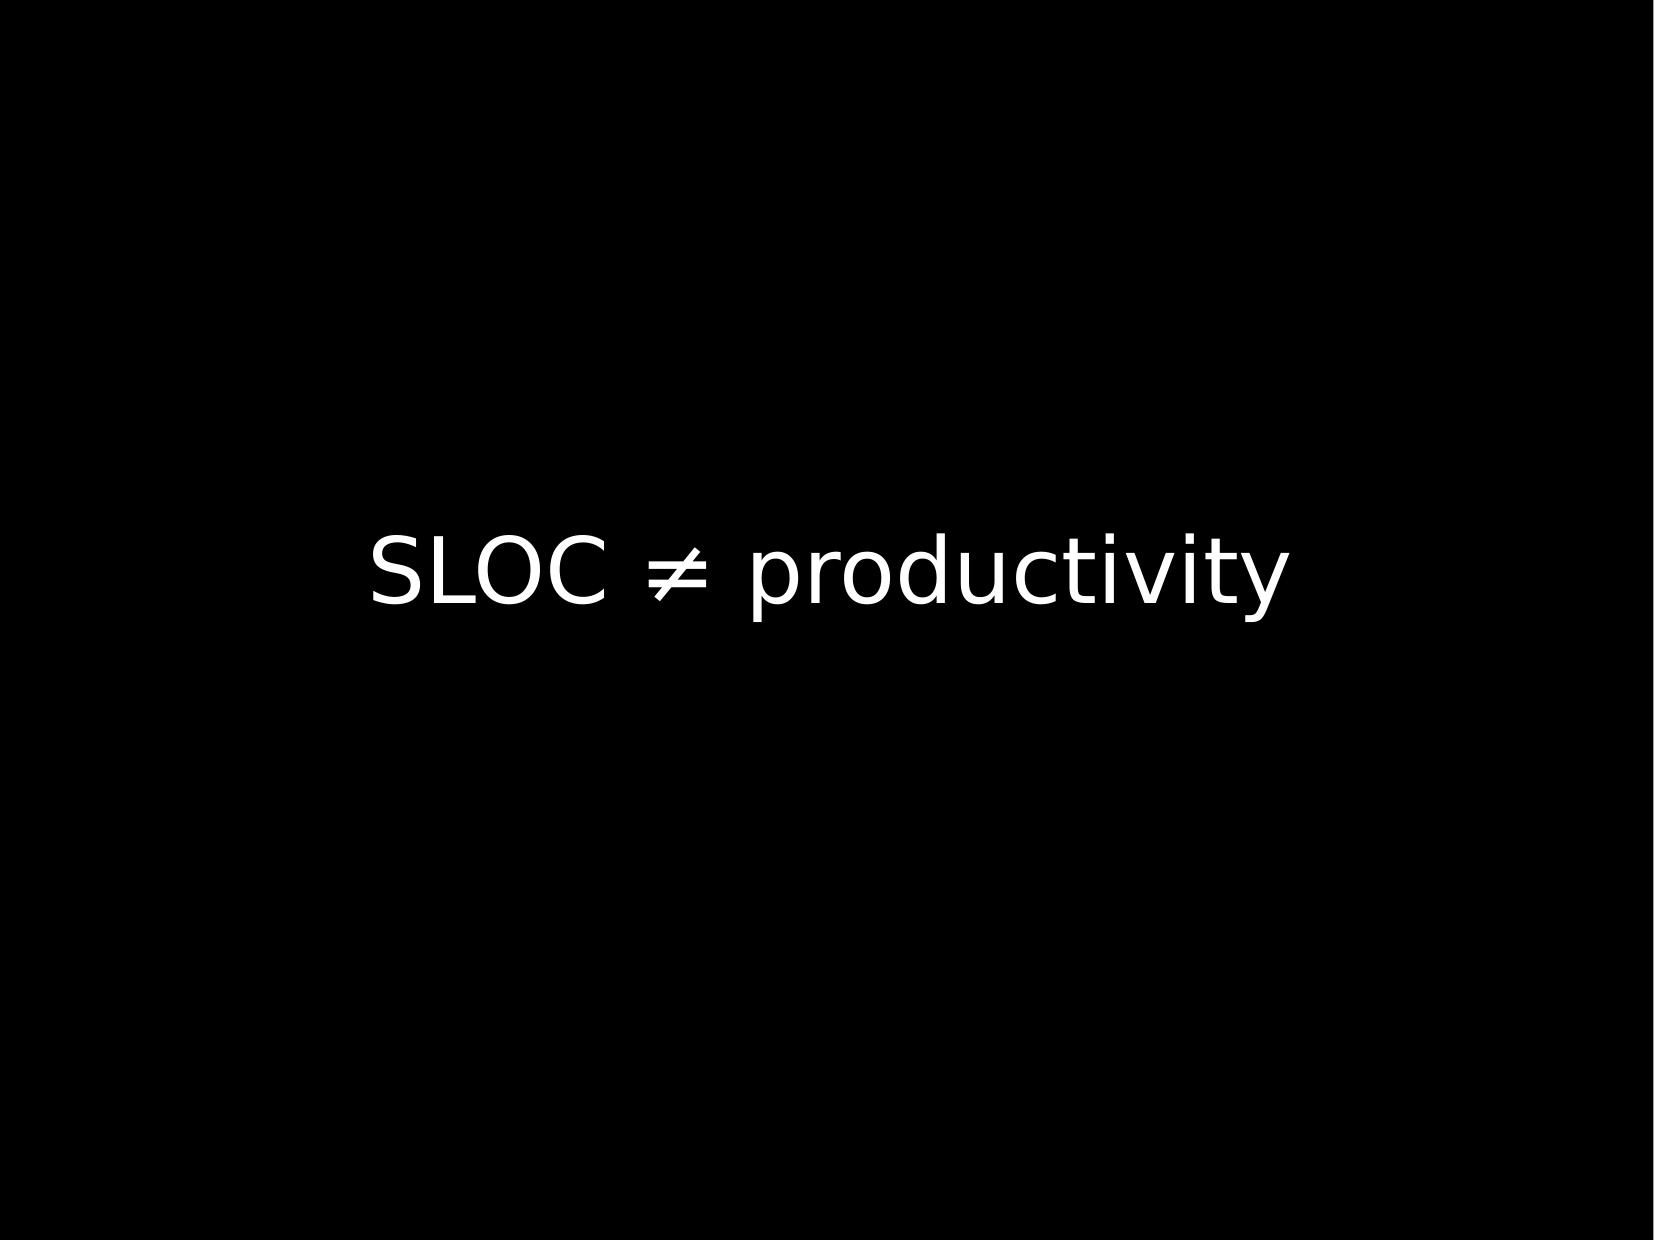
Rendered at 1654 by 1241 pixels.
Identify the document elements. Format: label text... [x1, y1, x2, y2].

title SLOC ≠ productivity [86, 467, 1576, 676]
